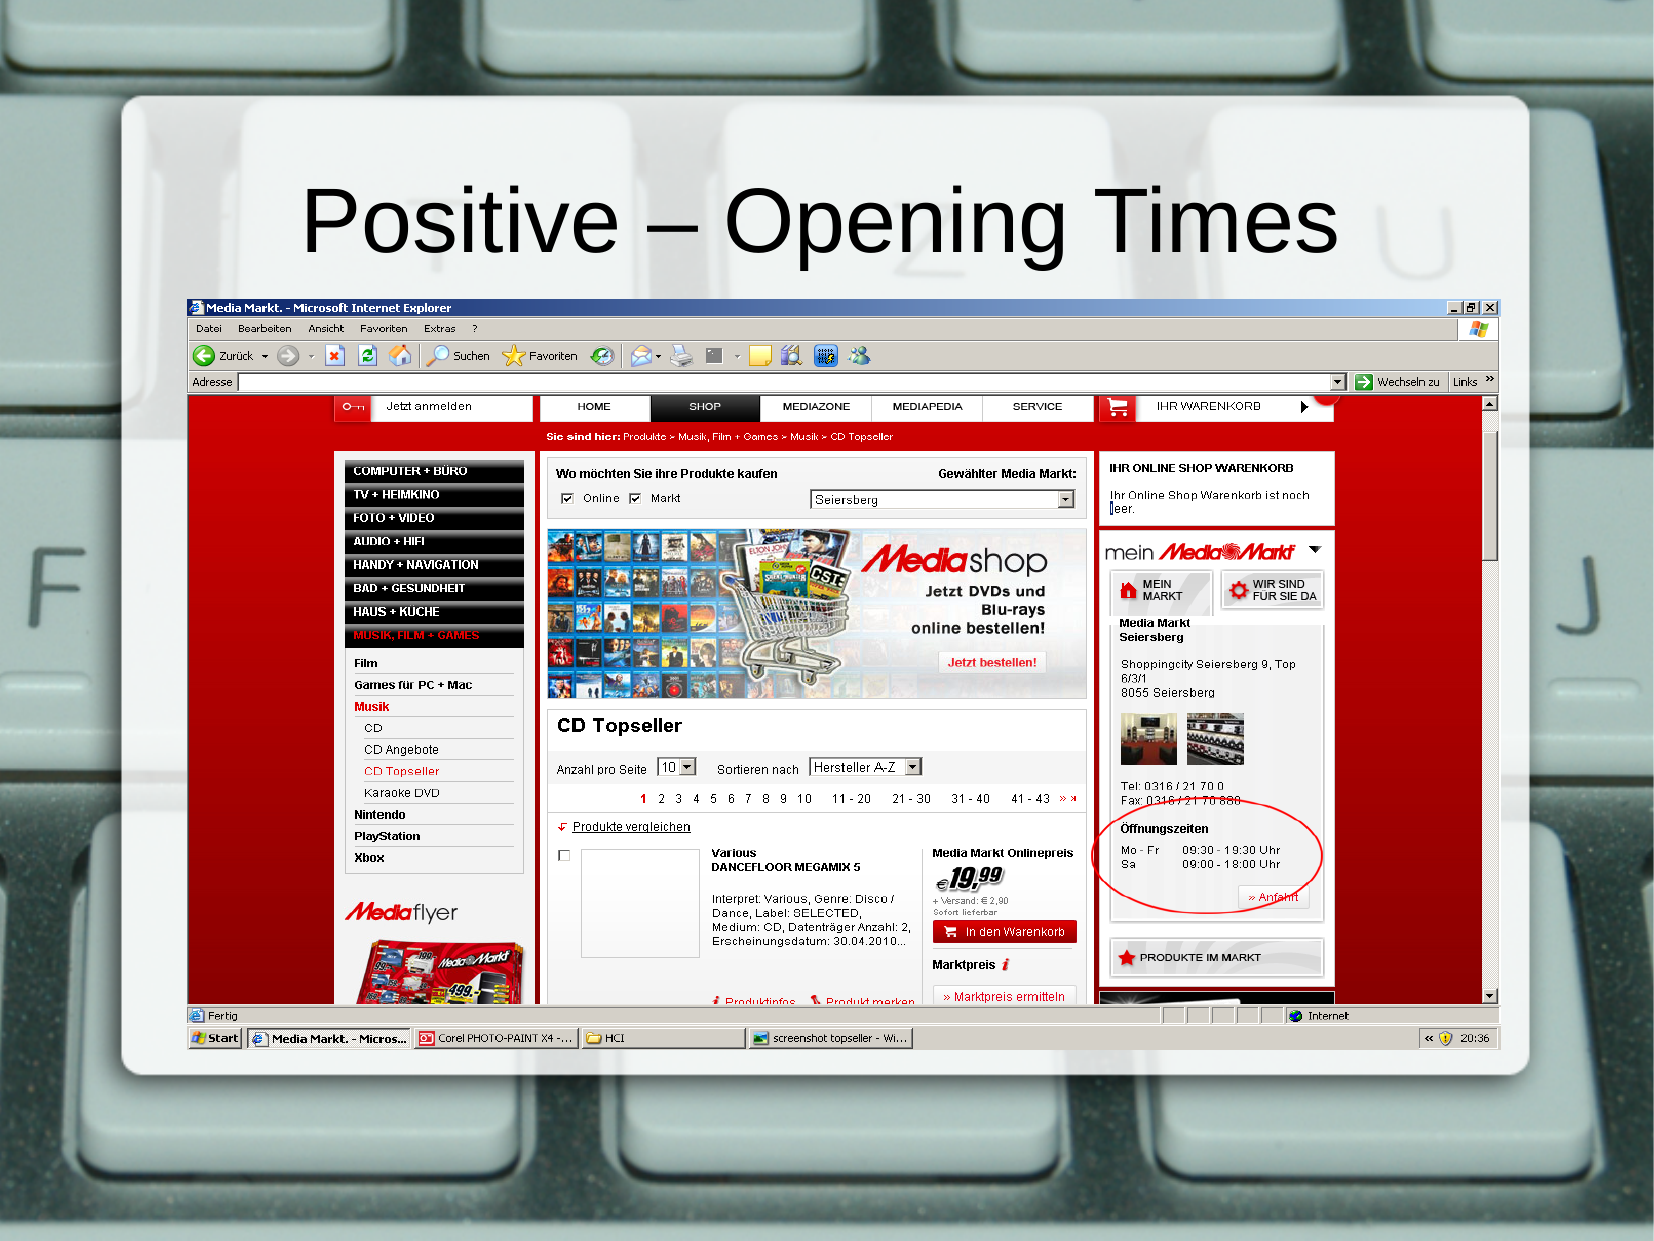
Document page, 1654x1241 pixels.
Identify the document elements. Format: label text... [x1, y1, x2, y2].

picture [0, 0, 1654, 1241]
title Positive – Opening Times [135, 125, 1506, 318]
